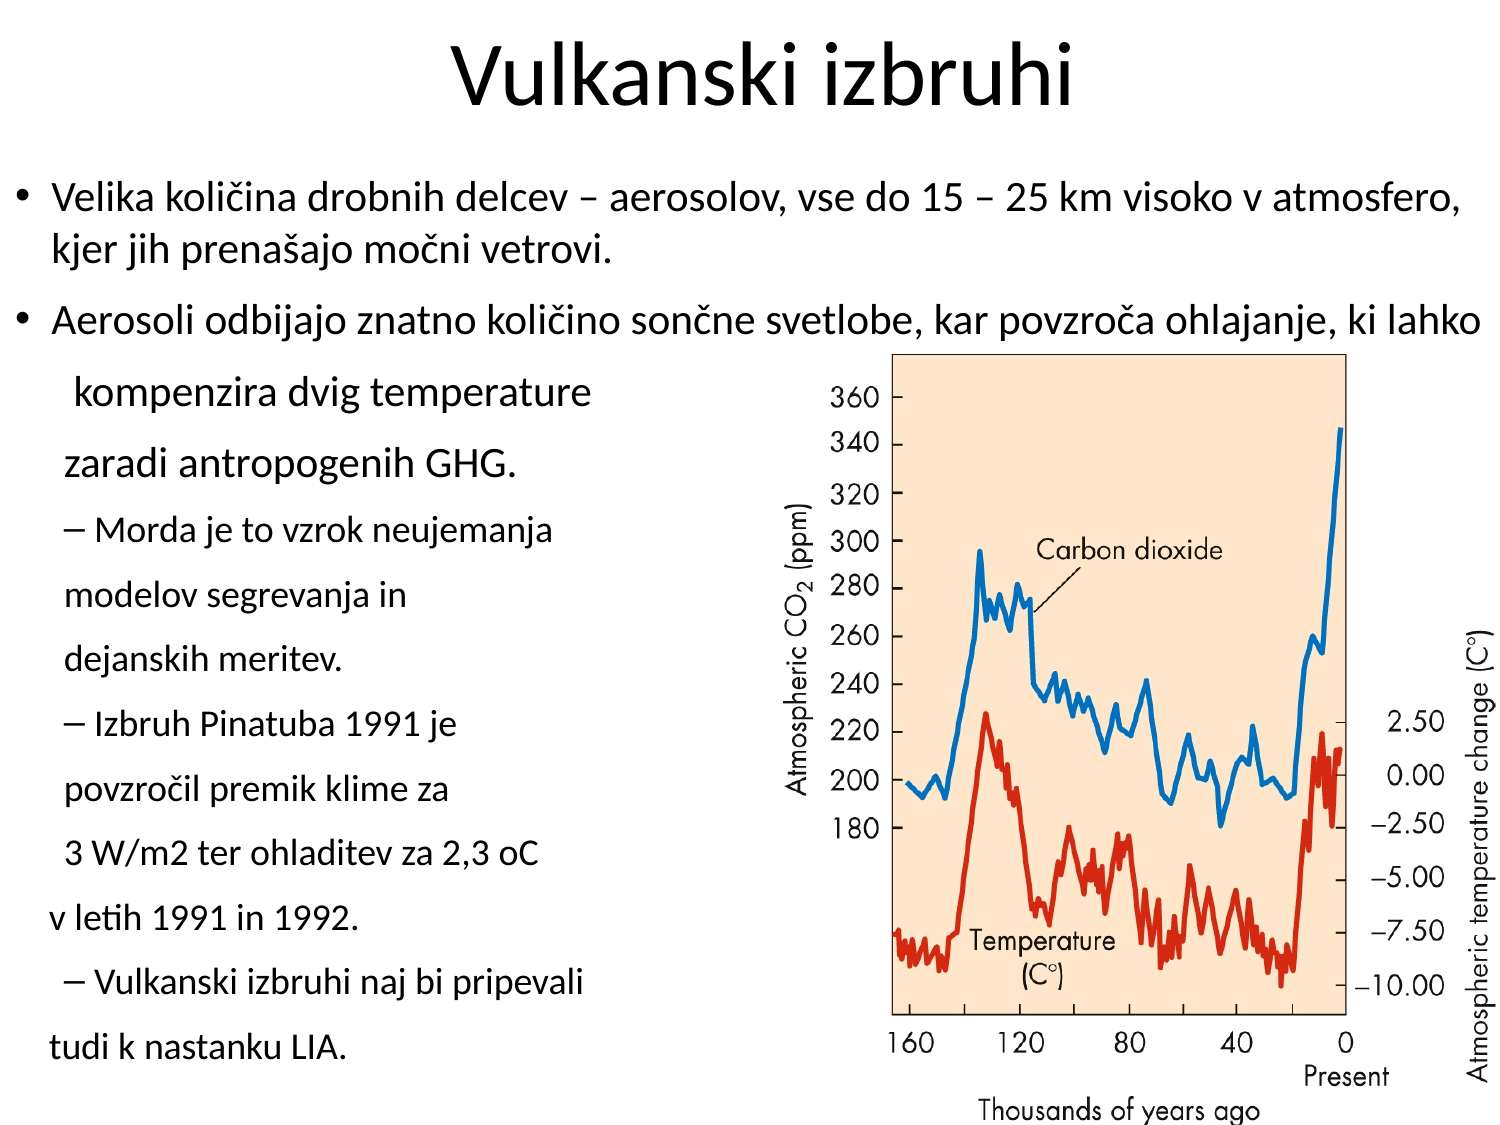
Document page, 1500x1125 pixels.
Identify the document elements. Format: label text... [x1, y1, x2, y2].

list Velika količina drobnih delcev – aerosolov, vse do 15 – 25 km visoko v atmosfero, kjer jih prenašajo močni vetrovi. Aerosoli odbijajo znatno količino sončne svetlobe, kar povzroča ohlajanje, ki lahko kompenzira dvig temperature zaradi antropogenih GHG. Morda je to vzrok neujemanja modelov segrevanja in dejanskih meritev. Izbruh Pinatuba 1991 je povzročil premik klime za 3 W/m2 ter ohladitev za 2,3 oC v letih 1991 in 1992. Vulkanski izbruhi naj bi pripevali tudi k nastanku LIA. [0, 160, 1500, 1125]
title Vulkanski izbruhi [88, 0, 1439, 138]
